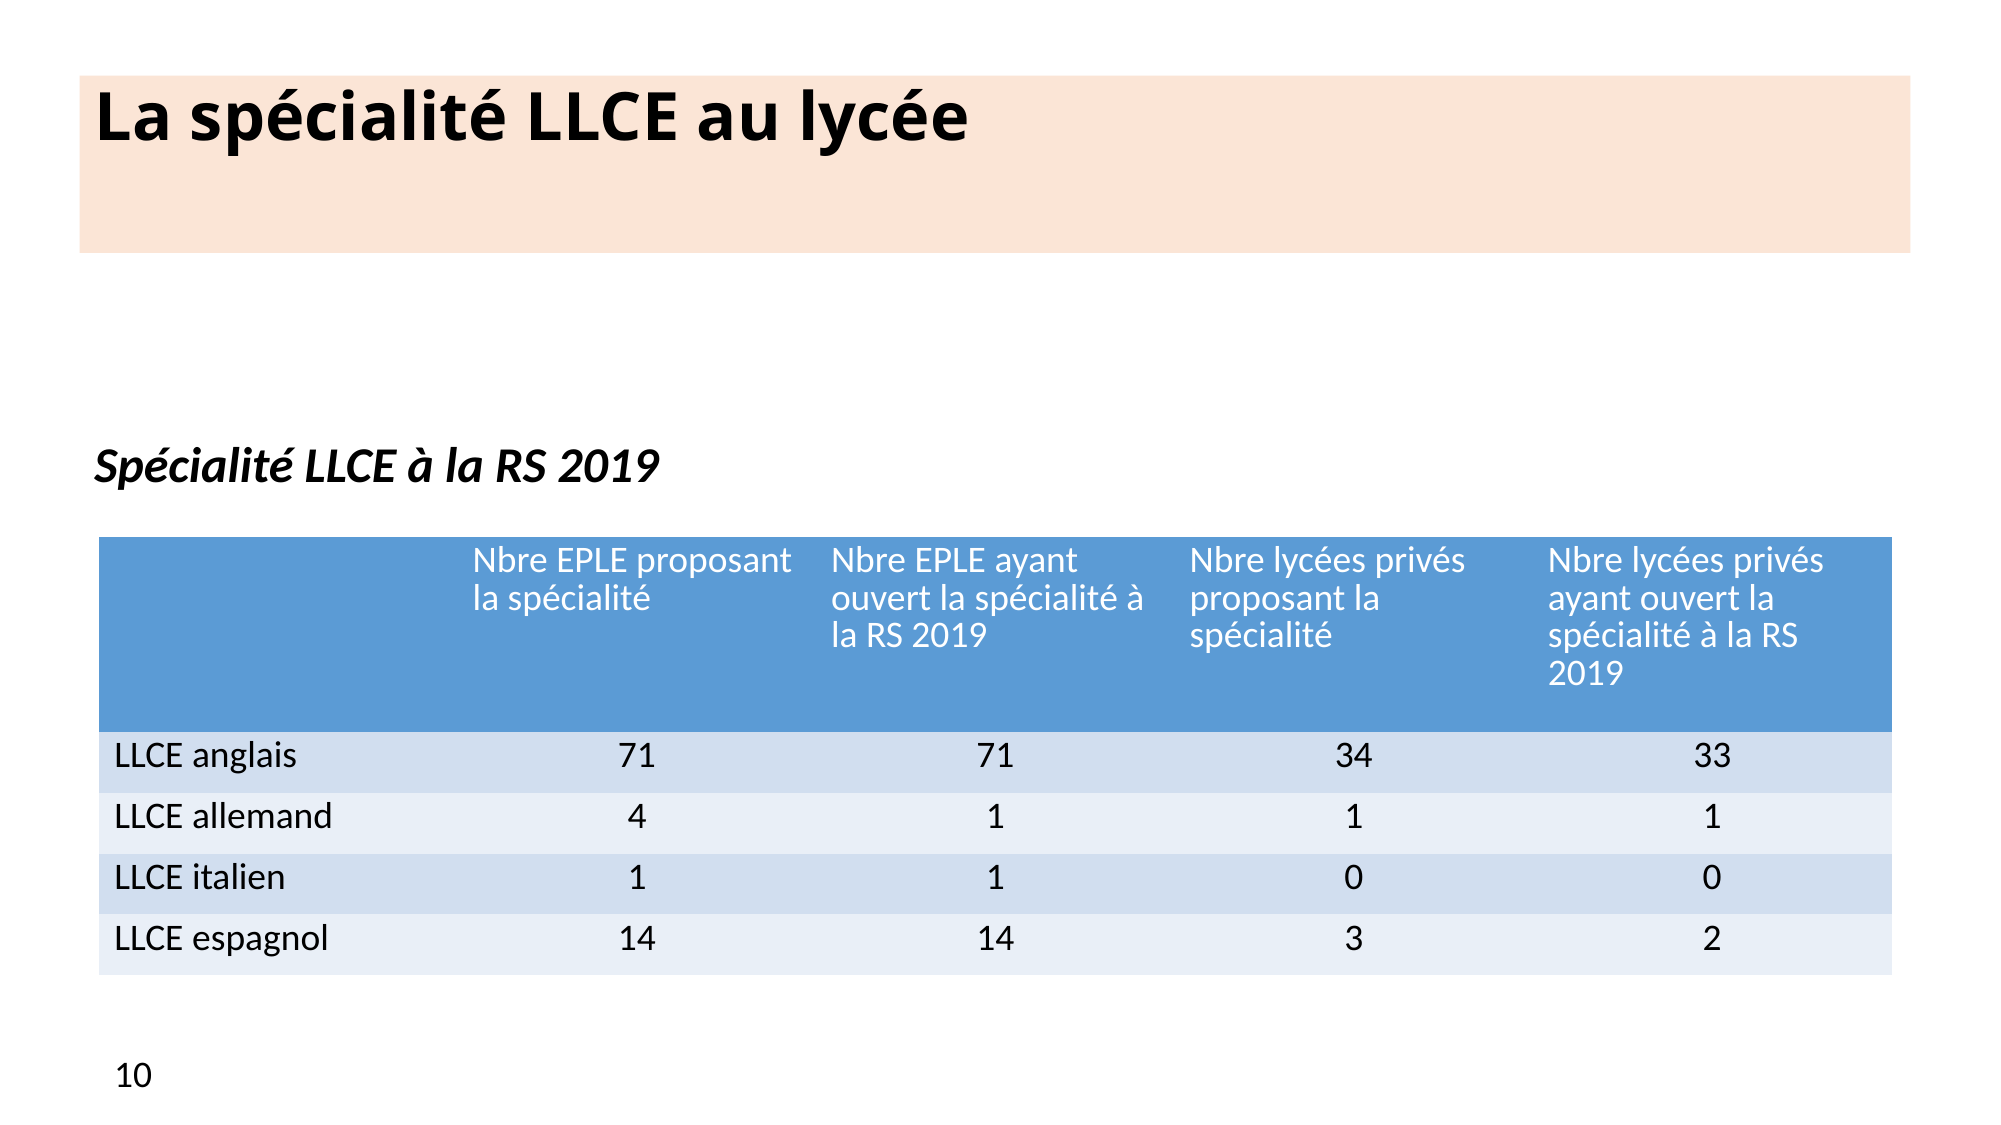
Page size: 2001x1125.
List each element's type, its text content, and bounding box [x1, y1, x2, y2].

table_cell 14 [816, 914, 1175, 975]
table_cell 0 [1533, 854, 1892, 914]
table_cell 0 [1175, 854, 1533, 914]
table_header Nbre EPLE proposant la spécialité [458, 537, 816, 732]
text_box Spécialité LLCE à la RS 2019 [79, 320, 1911, 605]
table_cell 2 [1533, 914, 1892, 975]
table_cell 71 [816, 732, 1175, 793]
table_cell LLCE anglais [99, 732, 458, 793]
table_cell 1 [816, 793, 1175, 854]
table_header Nbre lycées privés ayant ouvert la spécialité à la RS 2019 [1533, 537, 1892, 732]
table_cell 1 [1533, 793, 1892, 854]
title La spécialité LLCE au lycée [79, 75, 1911, 253]
table_cell 71 [458, 732, 816, 793]
table_cell 34 [1175, 732, 1533, 793]
table_cell 14 [458, 914, 816, 975]
table_cell 1 [1175, 793, 1533, 854]
table_cell 1 [816, 854, 1175, 914]
table_cell 3 [1175, 914, 1533, 975]
table_header [99, 537, 458, 732]
table_cell LLCE espagnol [99, 914, 458, 975]
table_cell LLCE italien [99, 854, 458, 914]
table_header Nbre lycées privés proposant la spécialité [1175, 537, 1533, 732]
table_cell 1 [458, 854, 816, 914]
table_cell 33 [1533, 732, 1892, 793]
table_cell LLCE allemand [99, 793, 458, 854]
table_header Nbre EPLE ayant ouvert la spécialité à la RS 2019 [816, 537, 1175, 732]
table_cell 4 [458, 793, 816, 854]
slide_number <numéro> [99, 1042, 1863, 1103]
